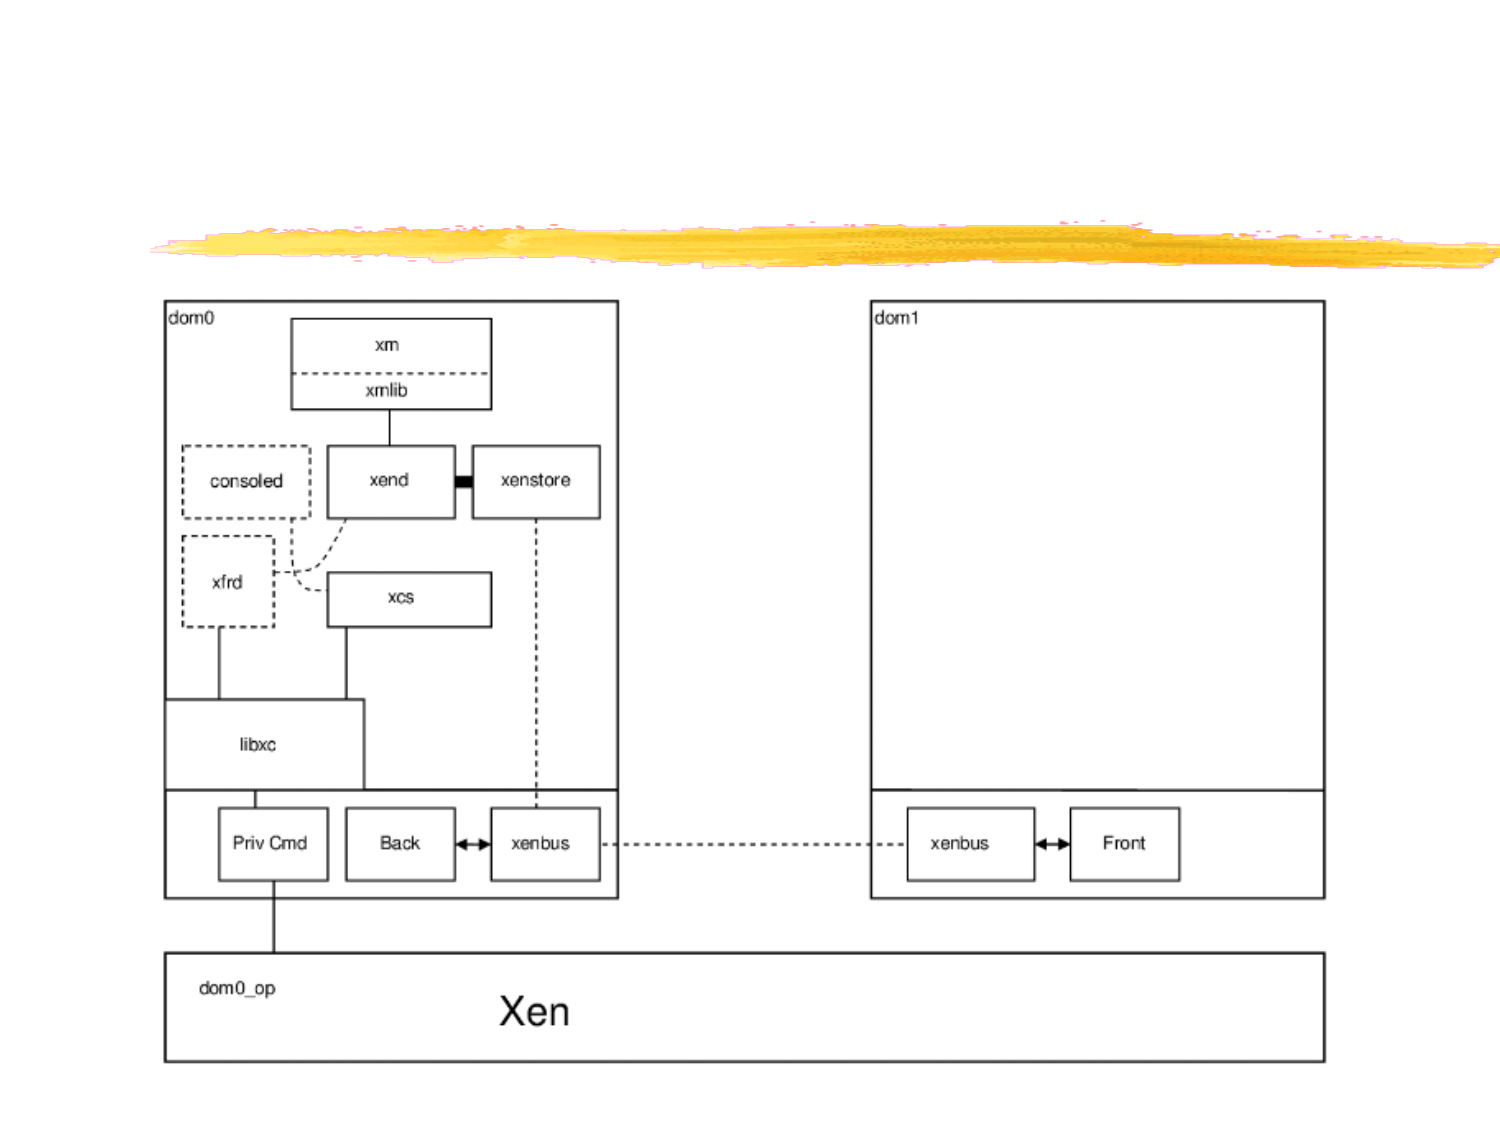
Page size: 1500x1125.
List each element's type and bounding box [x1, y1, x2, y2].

picture [150, 215, 1500, 279]
chart [154, 287, 1338, 1075]
